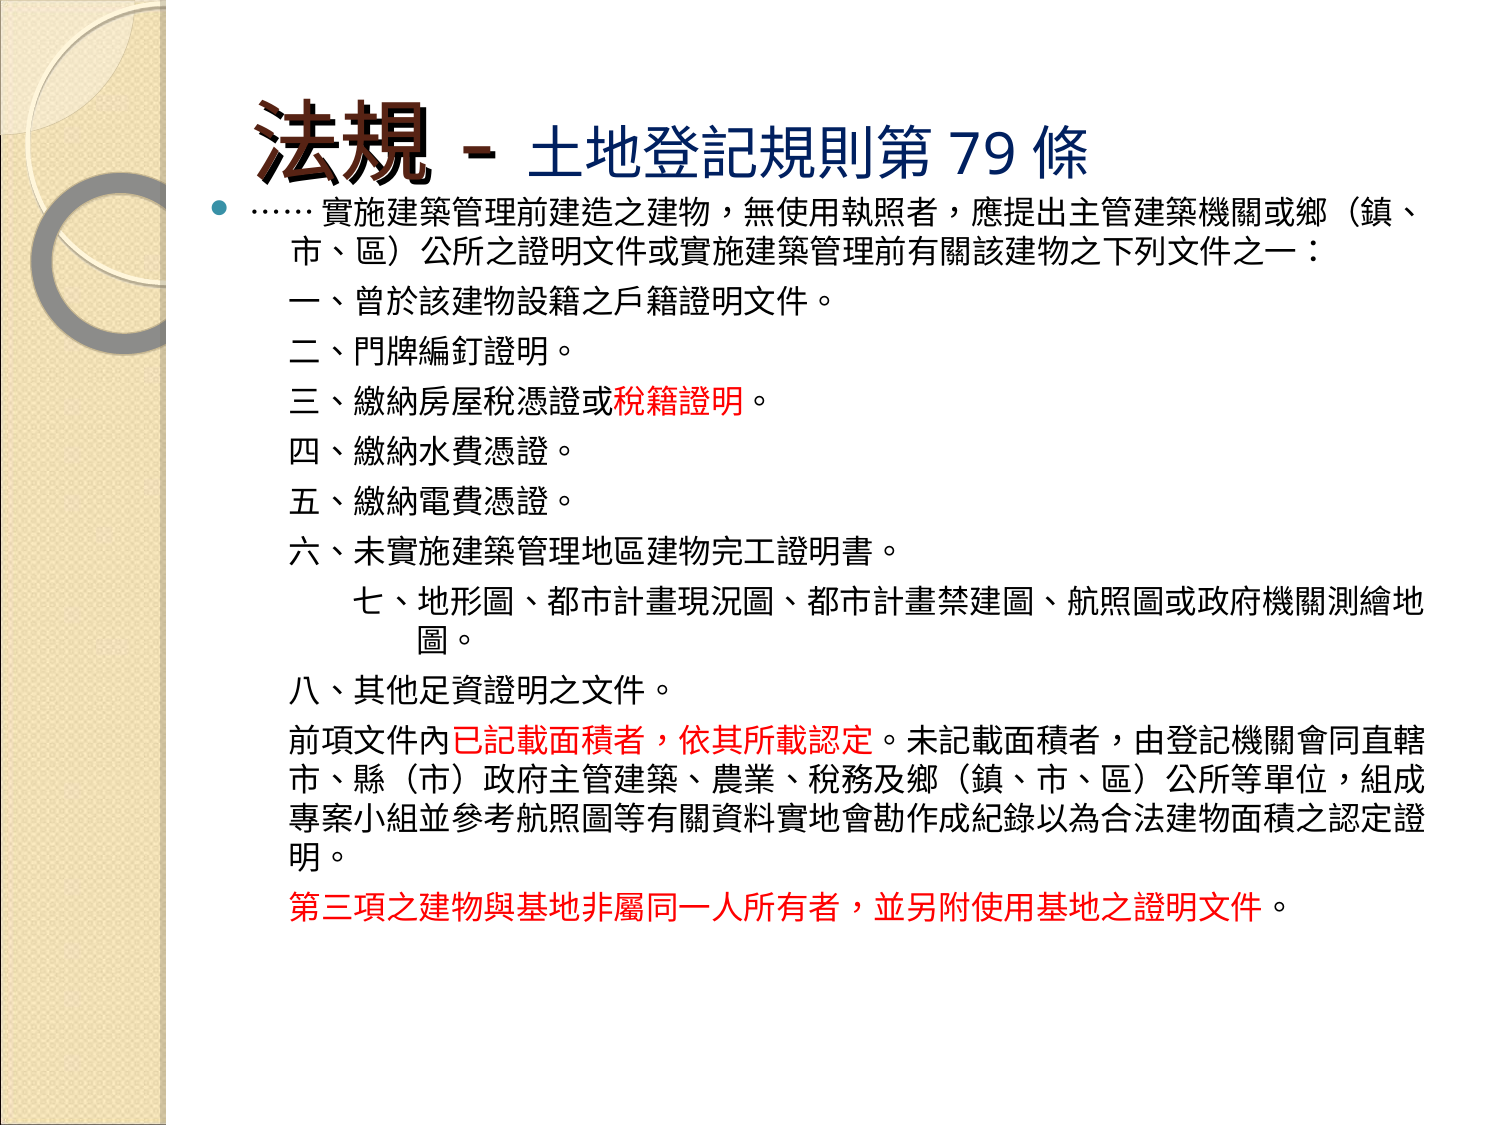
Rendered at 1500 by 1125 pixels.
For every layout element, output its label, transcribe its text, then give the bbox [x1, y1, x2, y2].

title 法規-土地登記規則第79條 [235, 45, 1466, 233]
list ……實施建築管理前建造之建物，無使用執照者，應提出主管建築機關或鄉（鎮、市、區）公所之證明文件或實施建築管理前有關該建物之下列文件之一： 一、曾於該建物設籍之戶籍證明文件。 二、門牌編釘證明。 三、繳納房屋稅憑證或稅籍證明。 四、繳納水費憑證。 五、繳納電費憑證。 六、未實施建築管理地區建物完工證明書。 七、地形圖、都市計畫現況圖、都市計畫禁建圖、航照圖或政府機關測繪地圖。 八、其他足資證明之文件。 前項文件內已記載面積者，依其所載認定。未記載面積者，由登記機關會同直轄市、縣（市）政府主管建築、農業、稅務及鄉（鎮、市、區）公所等單位，組成專案小組並參考航照圖等有關資料實地會勘作成紀錄以為合法建物面積之認定證明。 第三項之建物與基地非屬同一人所有者，並另附使用基地之證明文件。 [171, 184, 1442, 977]
